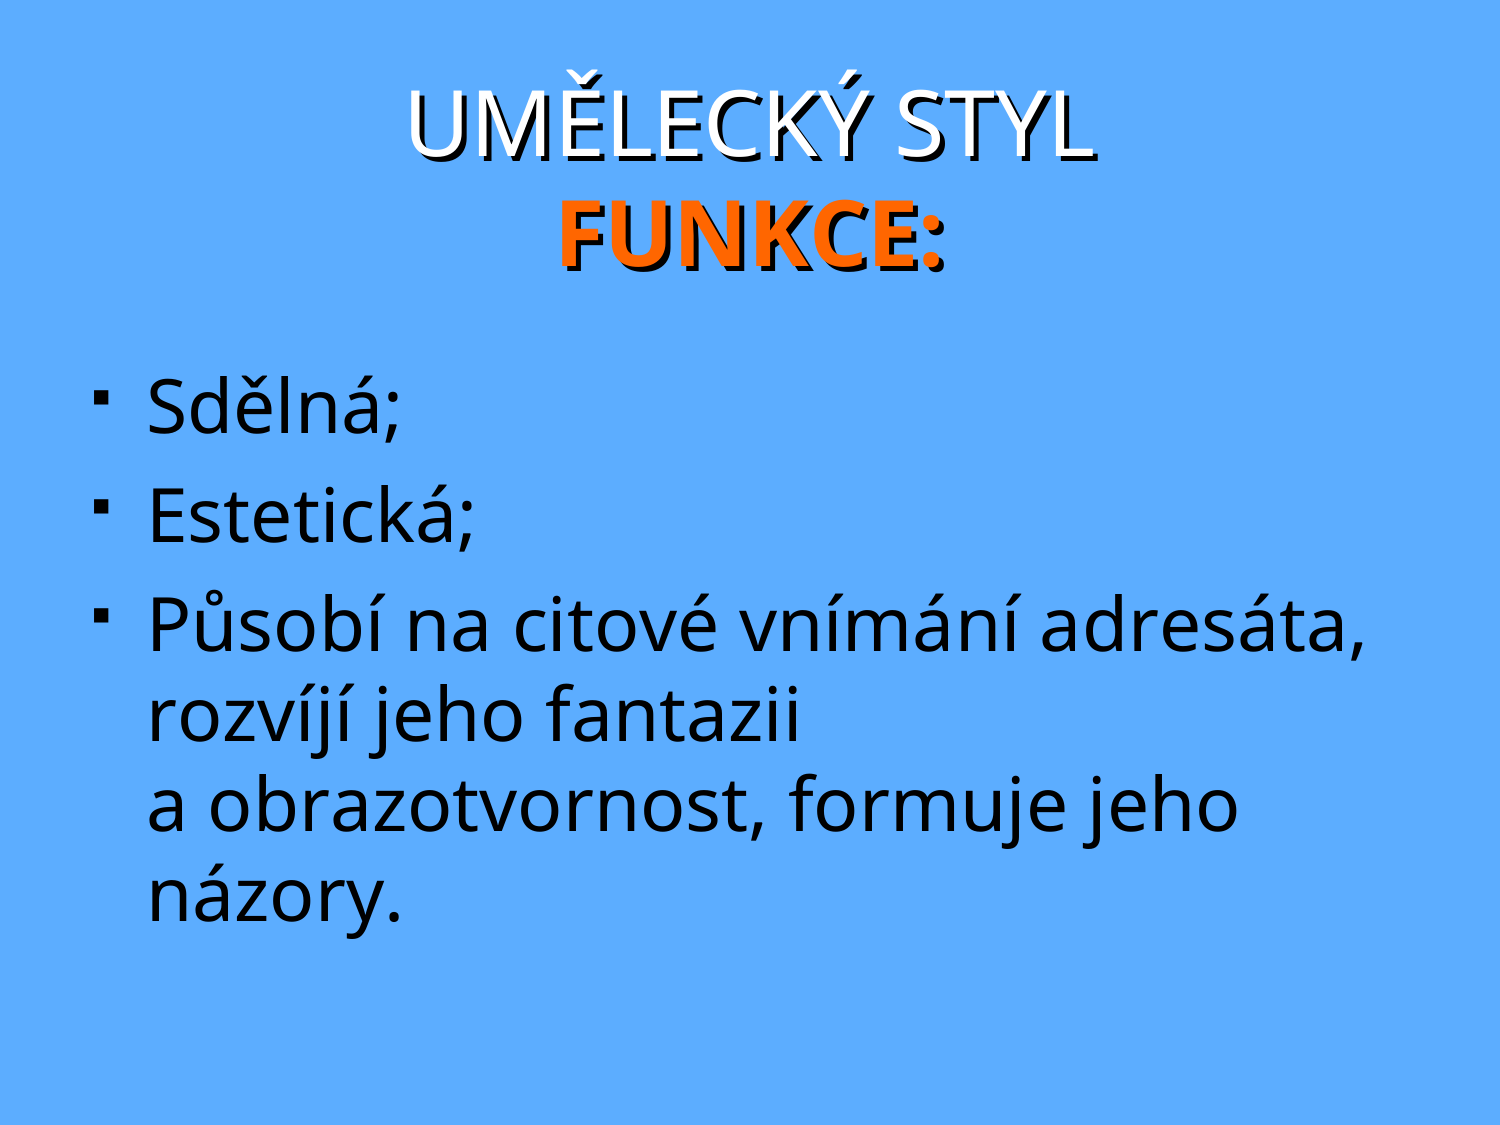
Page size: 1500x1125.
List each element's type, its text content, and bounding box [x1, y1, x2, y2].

title UMĚLECKÝ STYL FUNKCE: [75, 57, 1426, 293]
list Sdělná; Estetická; Působí na citové vnímání adresáta, rozvíjí jeho fantazii a obrazotvornost, formuje jeho názory. [75, 351, 1426, 1001]
